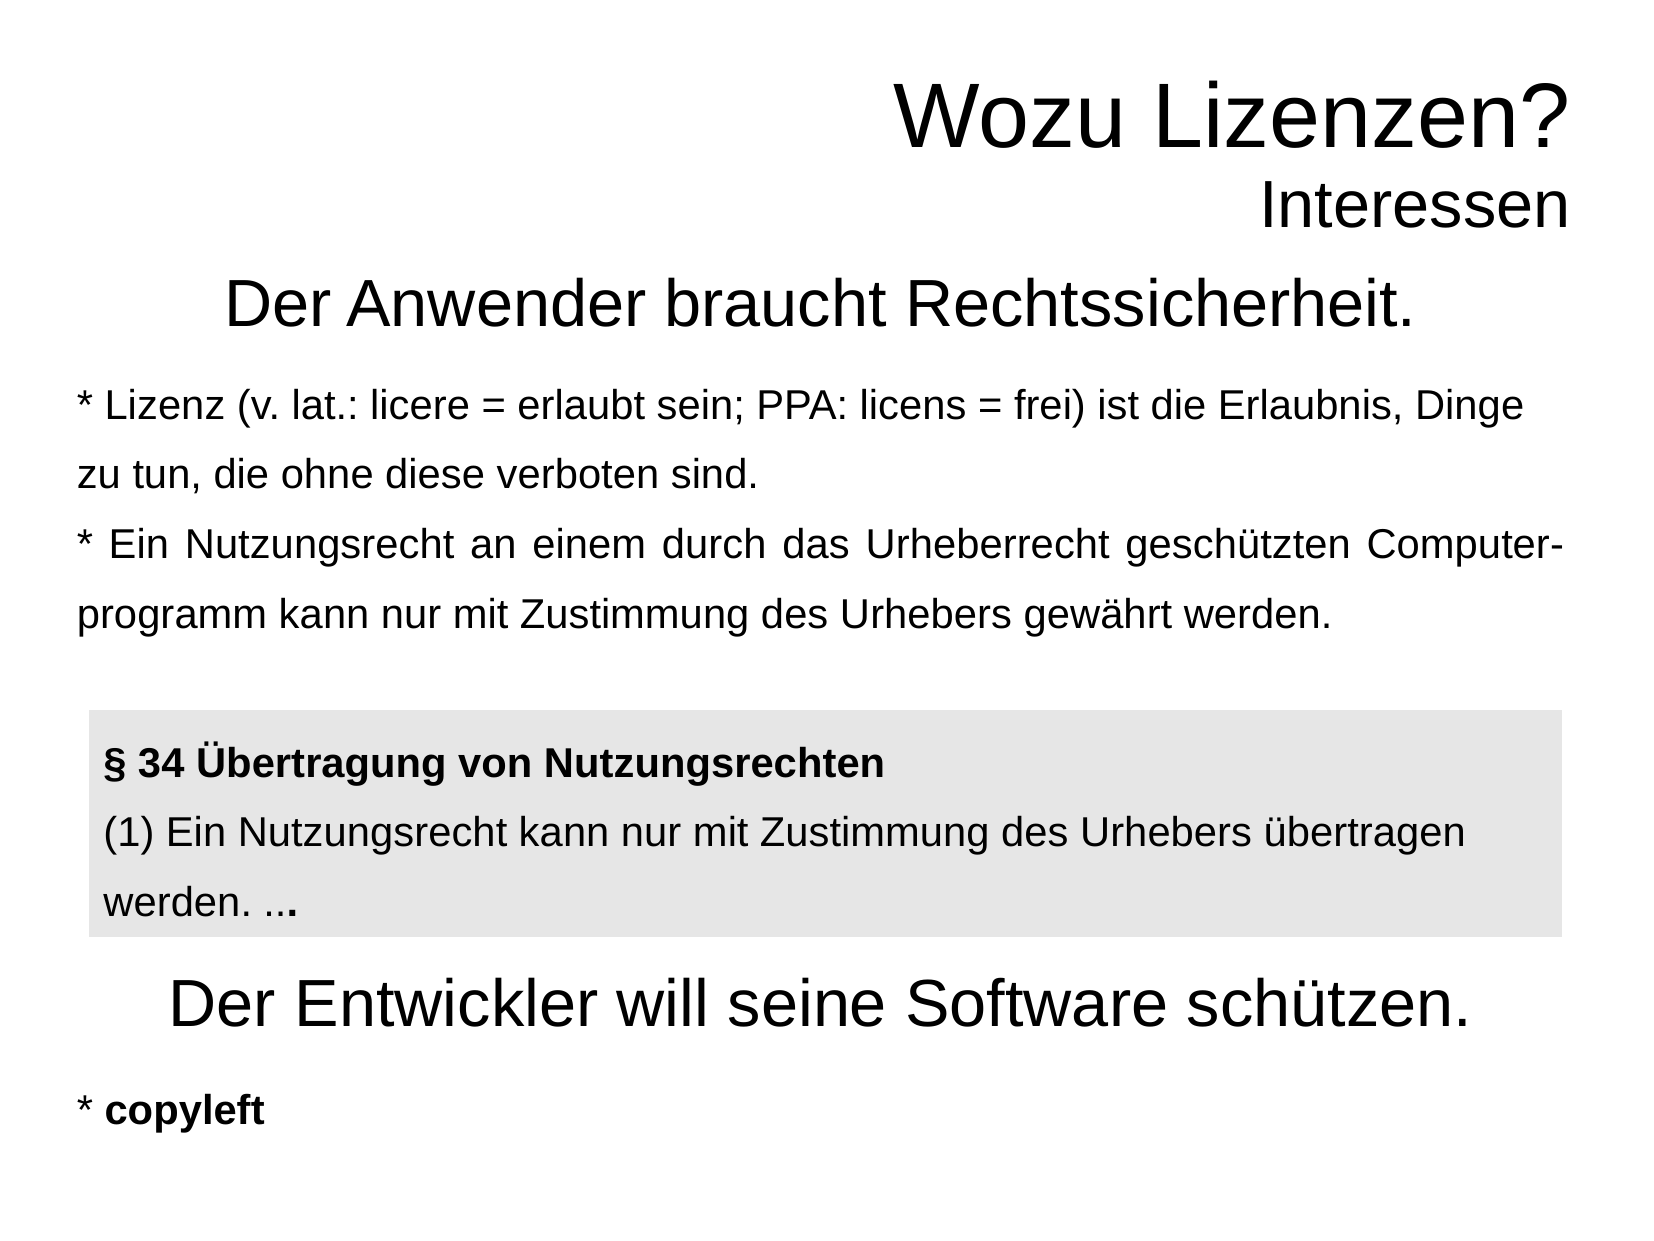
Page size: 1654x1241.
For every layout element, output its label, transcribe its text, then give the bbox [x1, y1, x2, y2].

title Wozu Lizenzen? Interessen [82, 56, 1571, 250]
table_header § 34 Übertragung von Nutzungsrechten (1) Ein Nutzungsrecht kann nur mit Zustimmung des Urhebers übertragen werden. ... [89, 710, 1562, 937]
subtitle Der Anwender braucht Rechtssicherheit. * Lizenz (v. lat.: licere = erlaubt sein; PPA: licens = frei) ist die Erlaubnis, Dinge zu tun, die ohne diese verboten sind. * Ein Nutzungsrecht an einem durch das Urheberrecht geschützten Computer-programm kann nur mit Zustimmung des Urhebers gewährt werden. Der Entwickler will seine Software schützen. * copyleft [76, 265, 1565, 1134]
